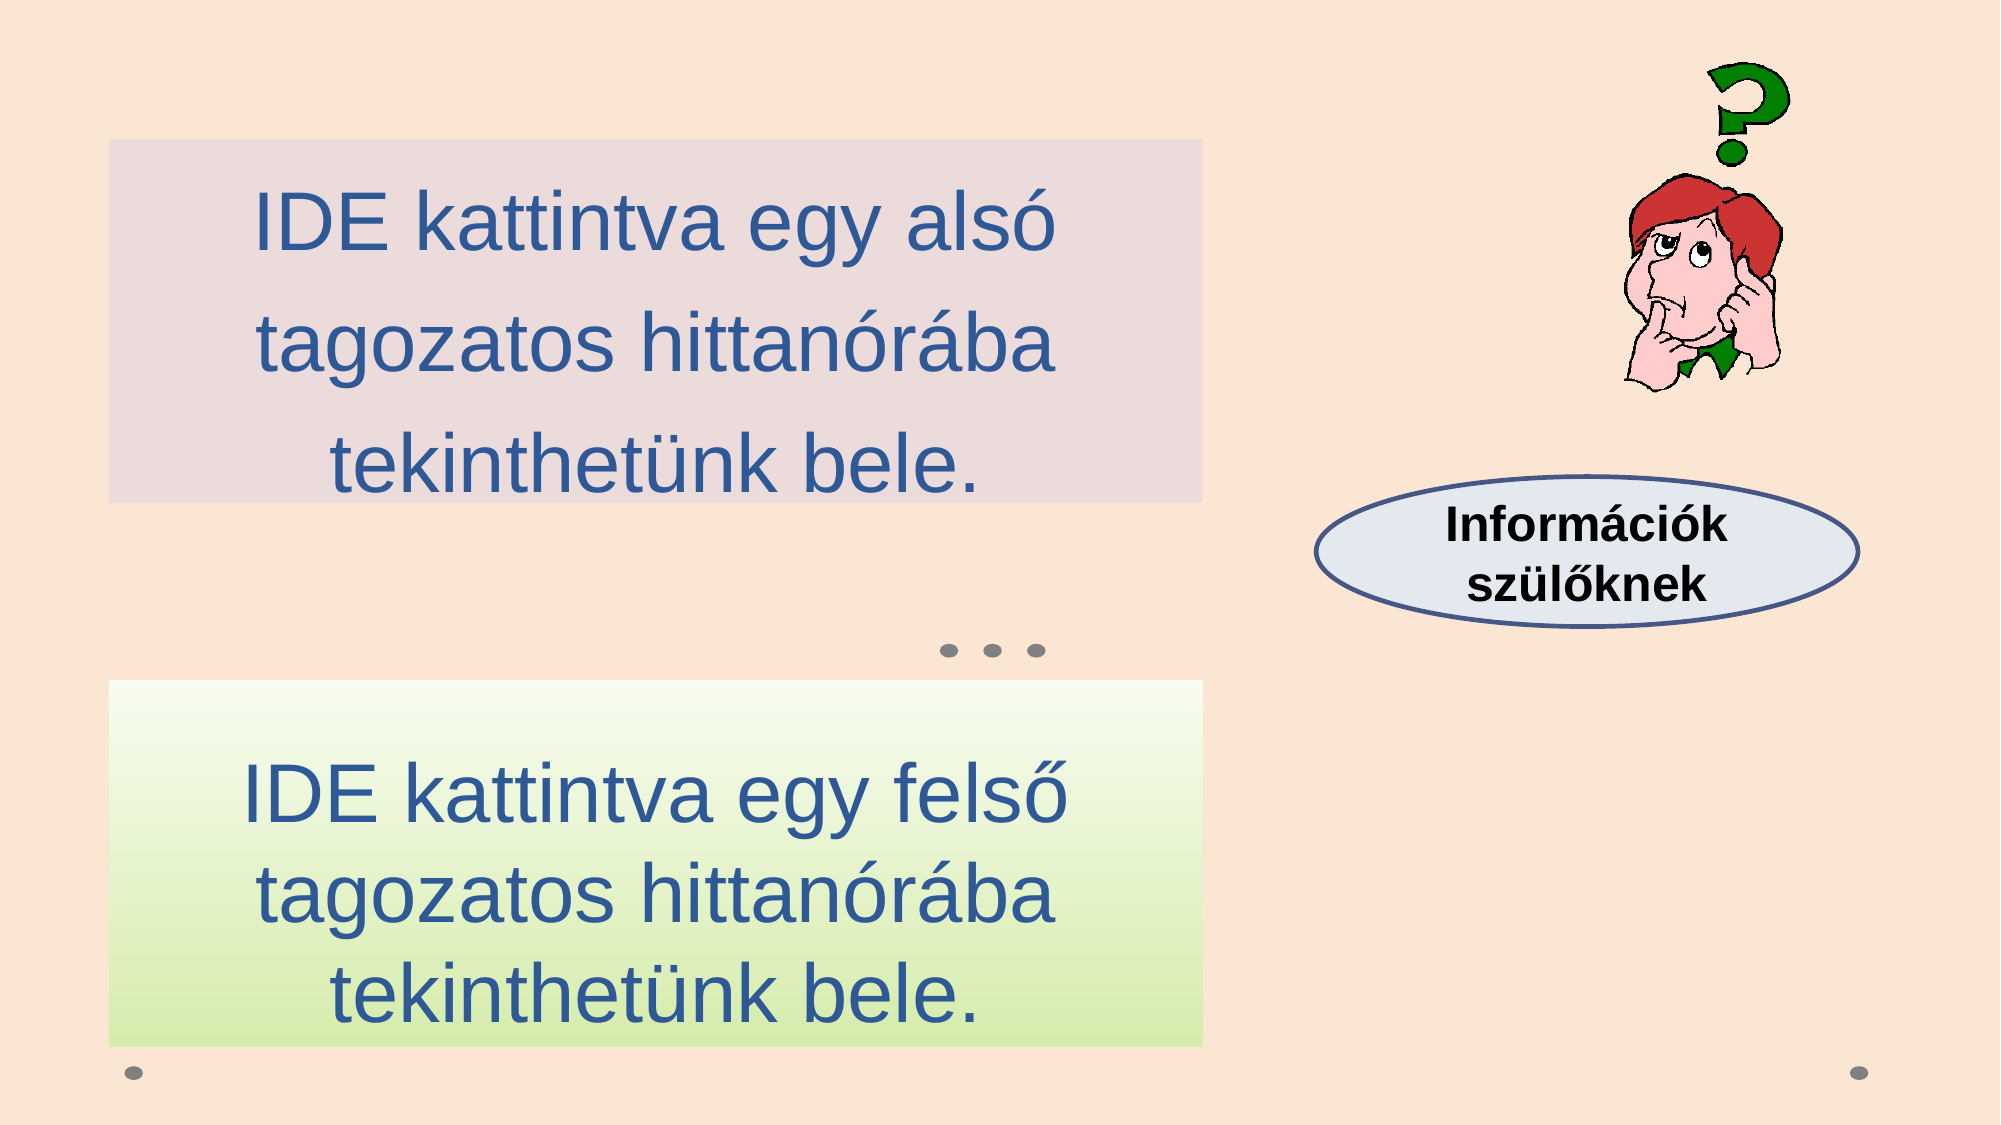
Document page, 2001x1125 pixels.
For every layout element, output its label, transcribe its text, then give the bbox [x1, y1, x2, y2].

text_box IDE kattintva egy felső tagozatos hittanórába tekinthetünk bele. [108, 680, 1203, 1047]
picture [1624, 57, 1791, 393]
text_box Információk szülőknek [1316, 476, 1859, 627]
title IDE kattintva egy alsó tagozatos hittanórába tekinthetünk bele. [108, 139, 1203, 503]
